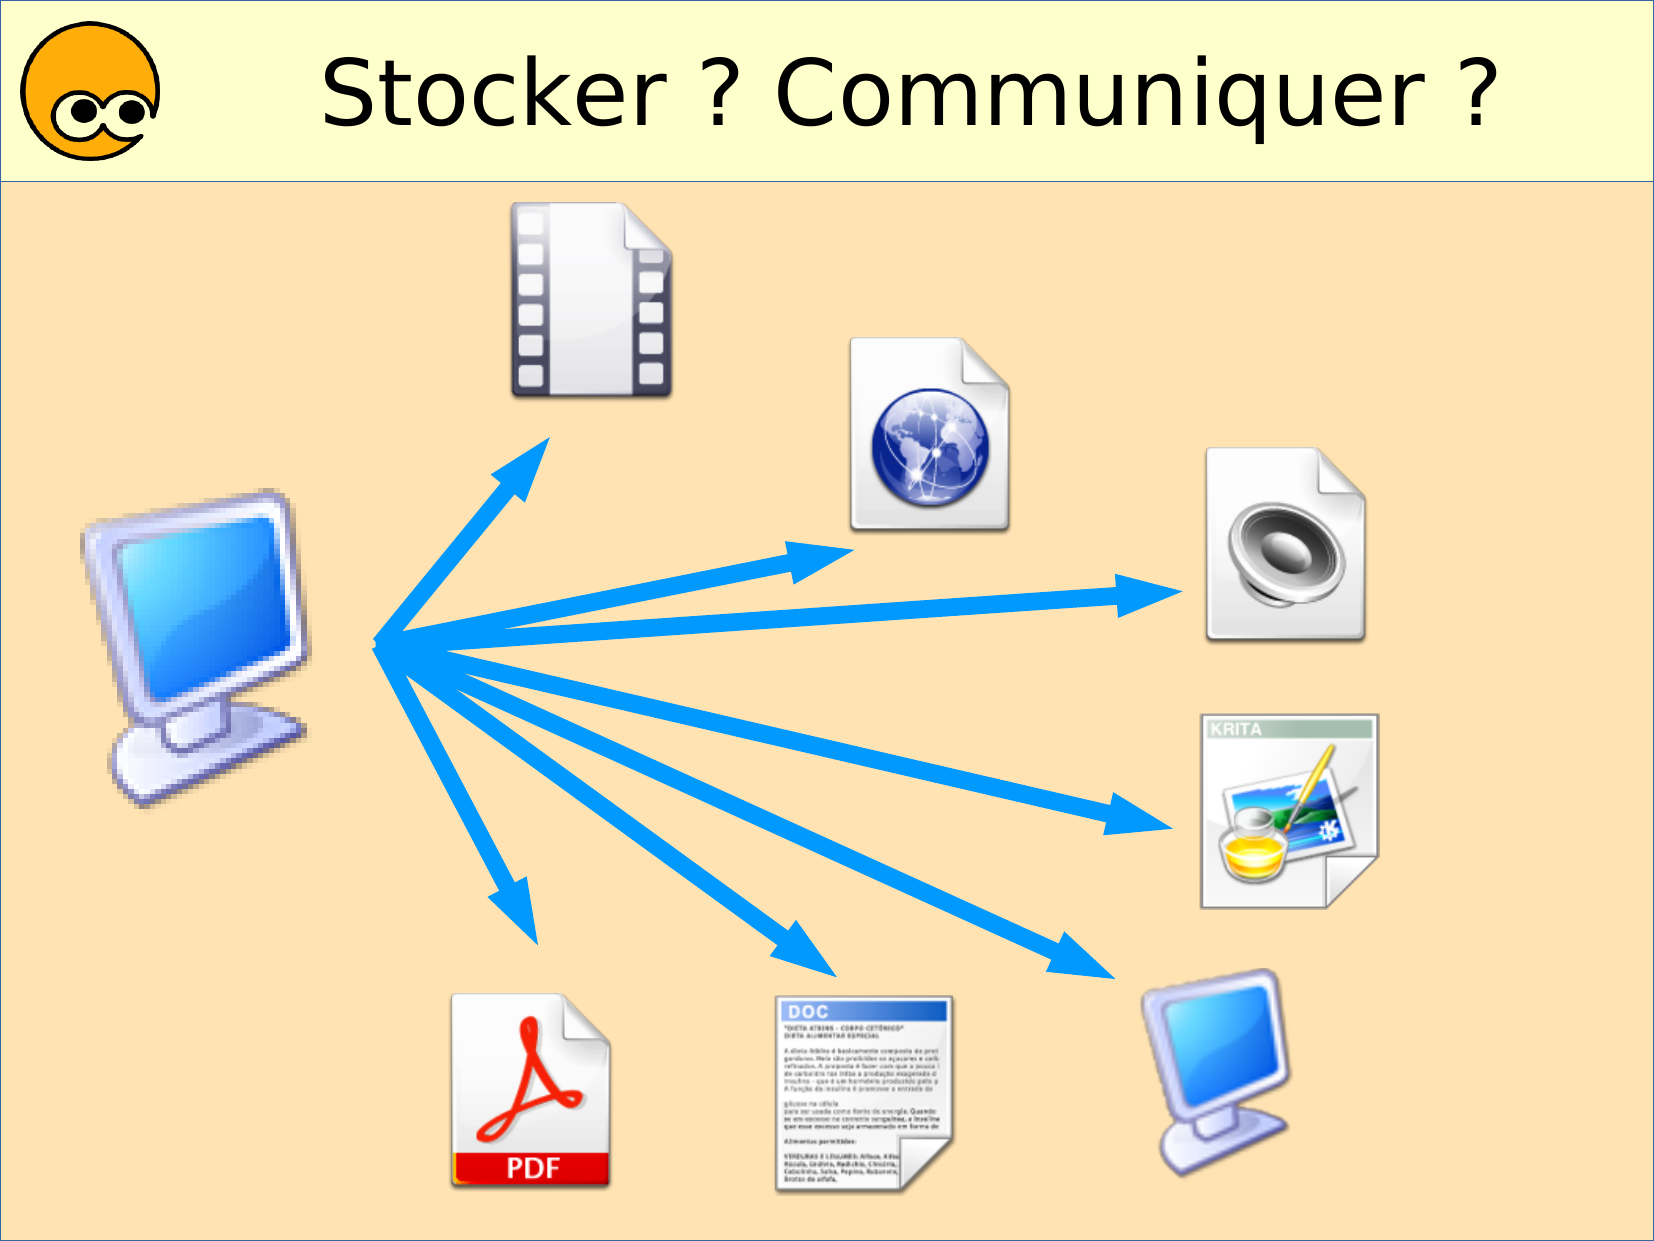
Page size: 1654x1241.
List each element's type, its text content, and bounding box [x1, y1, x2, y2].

title Stocker ? Communiquer ? [203, 33, 1620, 154]
picture [26, 488, 372, 815]
picture [766, 995, 967, 1196]
picture [436, 993, 637, 1194]
picture [1191, 713, 1389, 910]
picture [835, 337, 1036, 538]
picture [1106, 968, 1332, 1182]
picture [20, 21, 160, 161]
picture [1191, 447, 1392, 648]
picture [497, 202, 698, 403]
